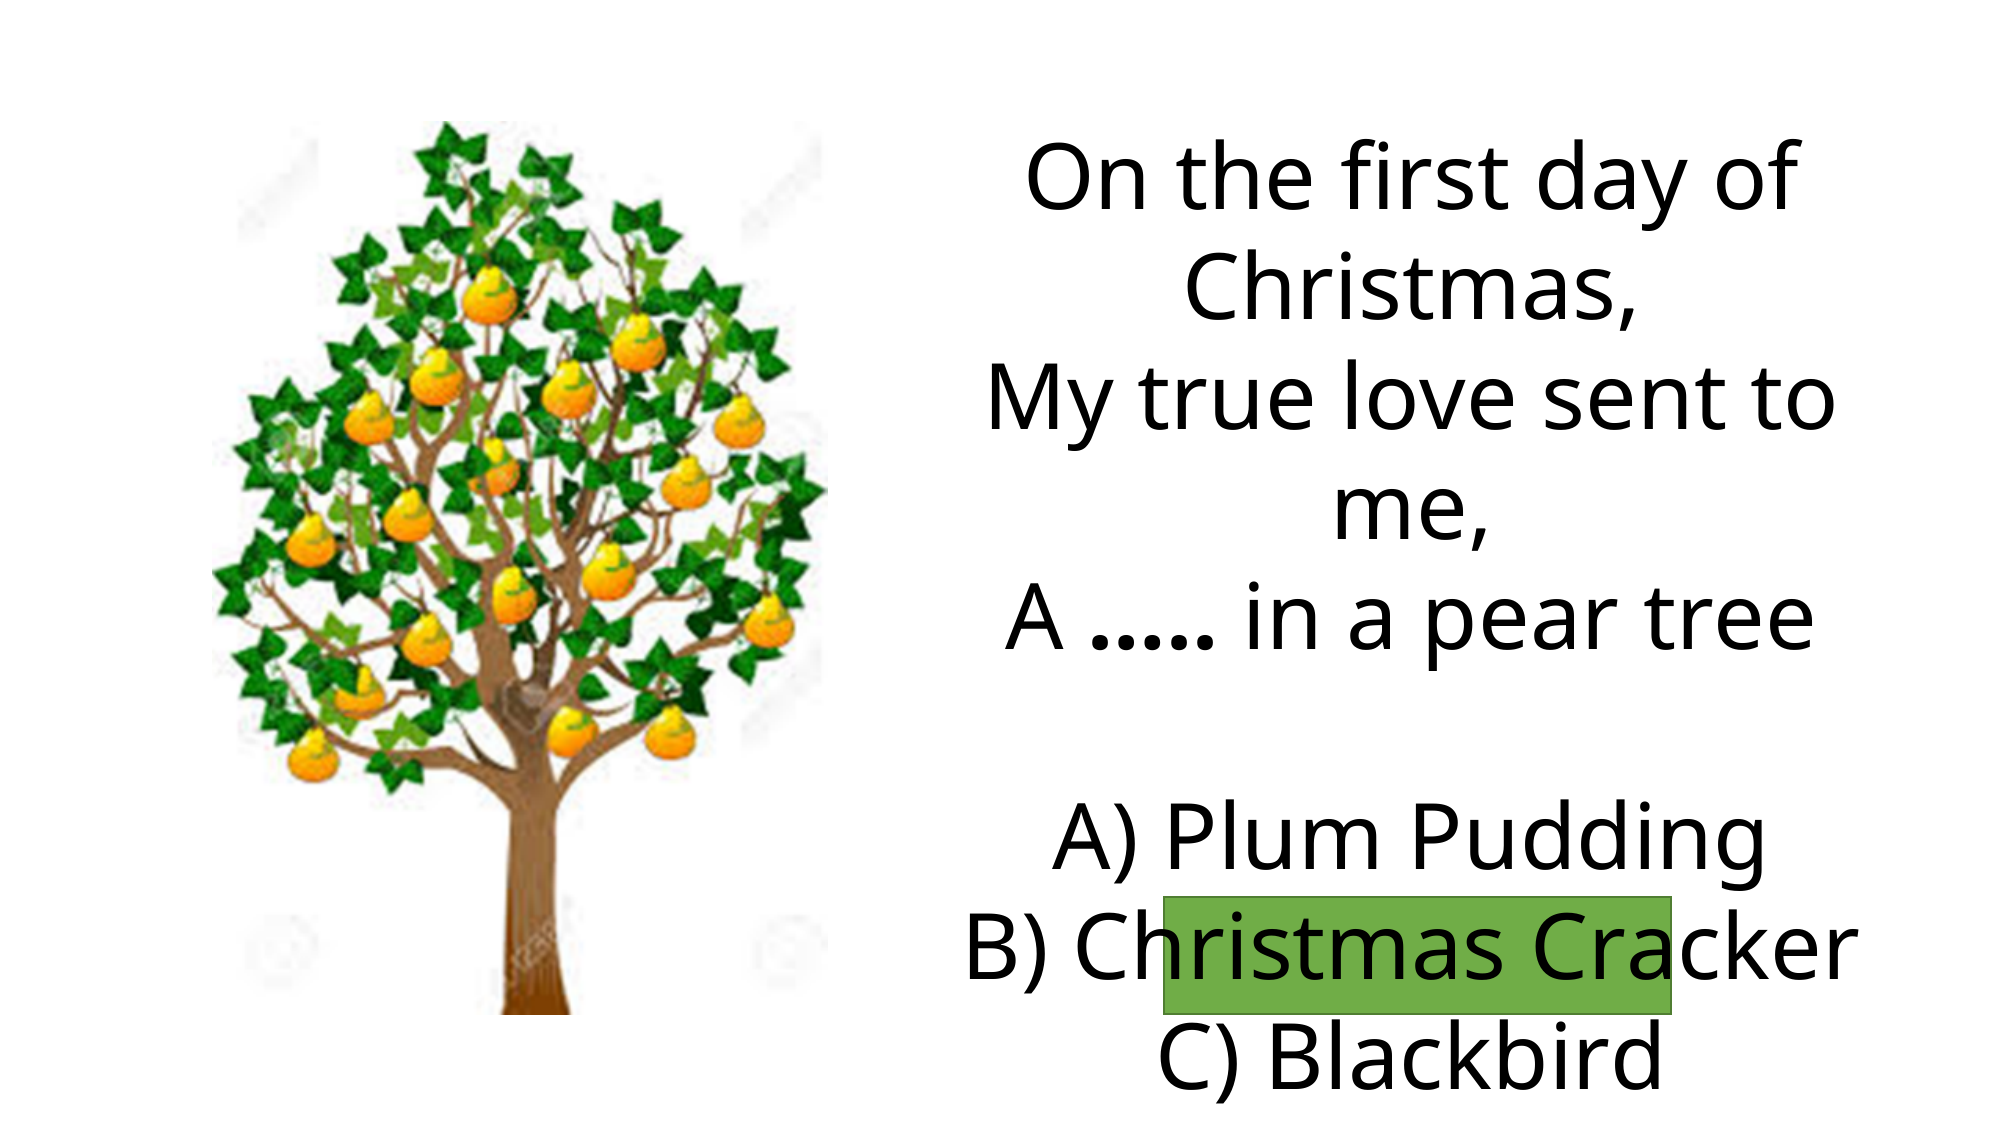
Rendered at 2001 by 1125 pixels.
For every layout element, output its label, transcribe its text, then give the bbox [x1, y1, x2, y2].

text_box On the first day of Christmas, My true love sent to me, A ….. in a pear tree A) Plum Pudding B) Christmas Cracker C) Blackbird D) Partridge [912, 110, 1912, 1015]
picture [212, 121, 828, 1015]
